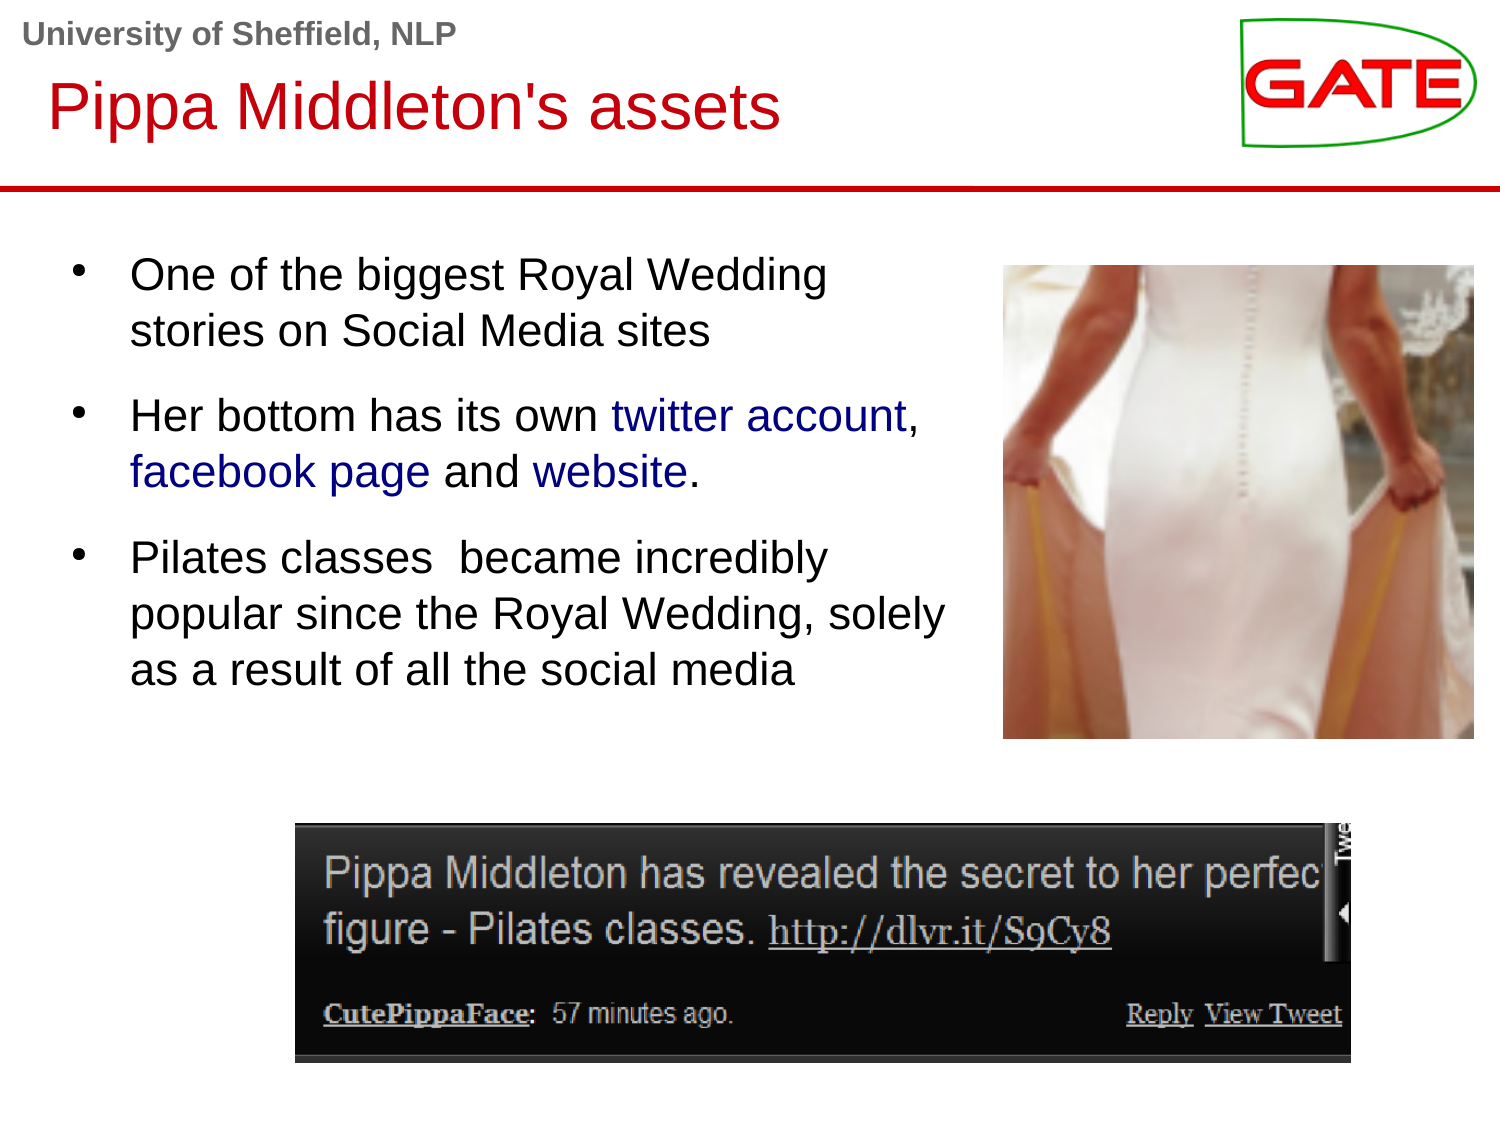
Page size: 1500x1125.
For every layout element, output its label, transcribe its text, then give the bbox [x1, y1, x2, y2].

title Pippa Middleton's assets [47, 47, 1267, 168]
list One of the biggest Royal Wedding stories on Social Media sites Her bottom has its own twitter account, facebook page and website. Pilates classes became incredibly popular since the Royal Wedding, solely as a result of all the social media [70, 243, 957, 1002]
picture [295, 823, 1351, 1063]
picture [1240, 18, 1477, 148]
picture [1003, 265, 1474, 739]
